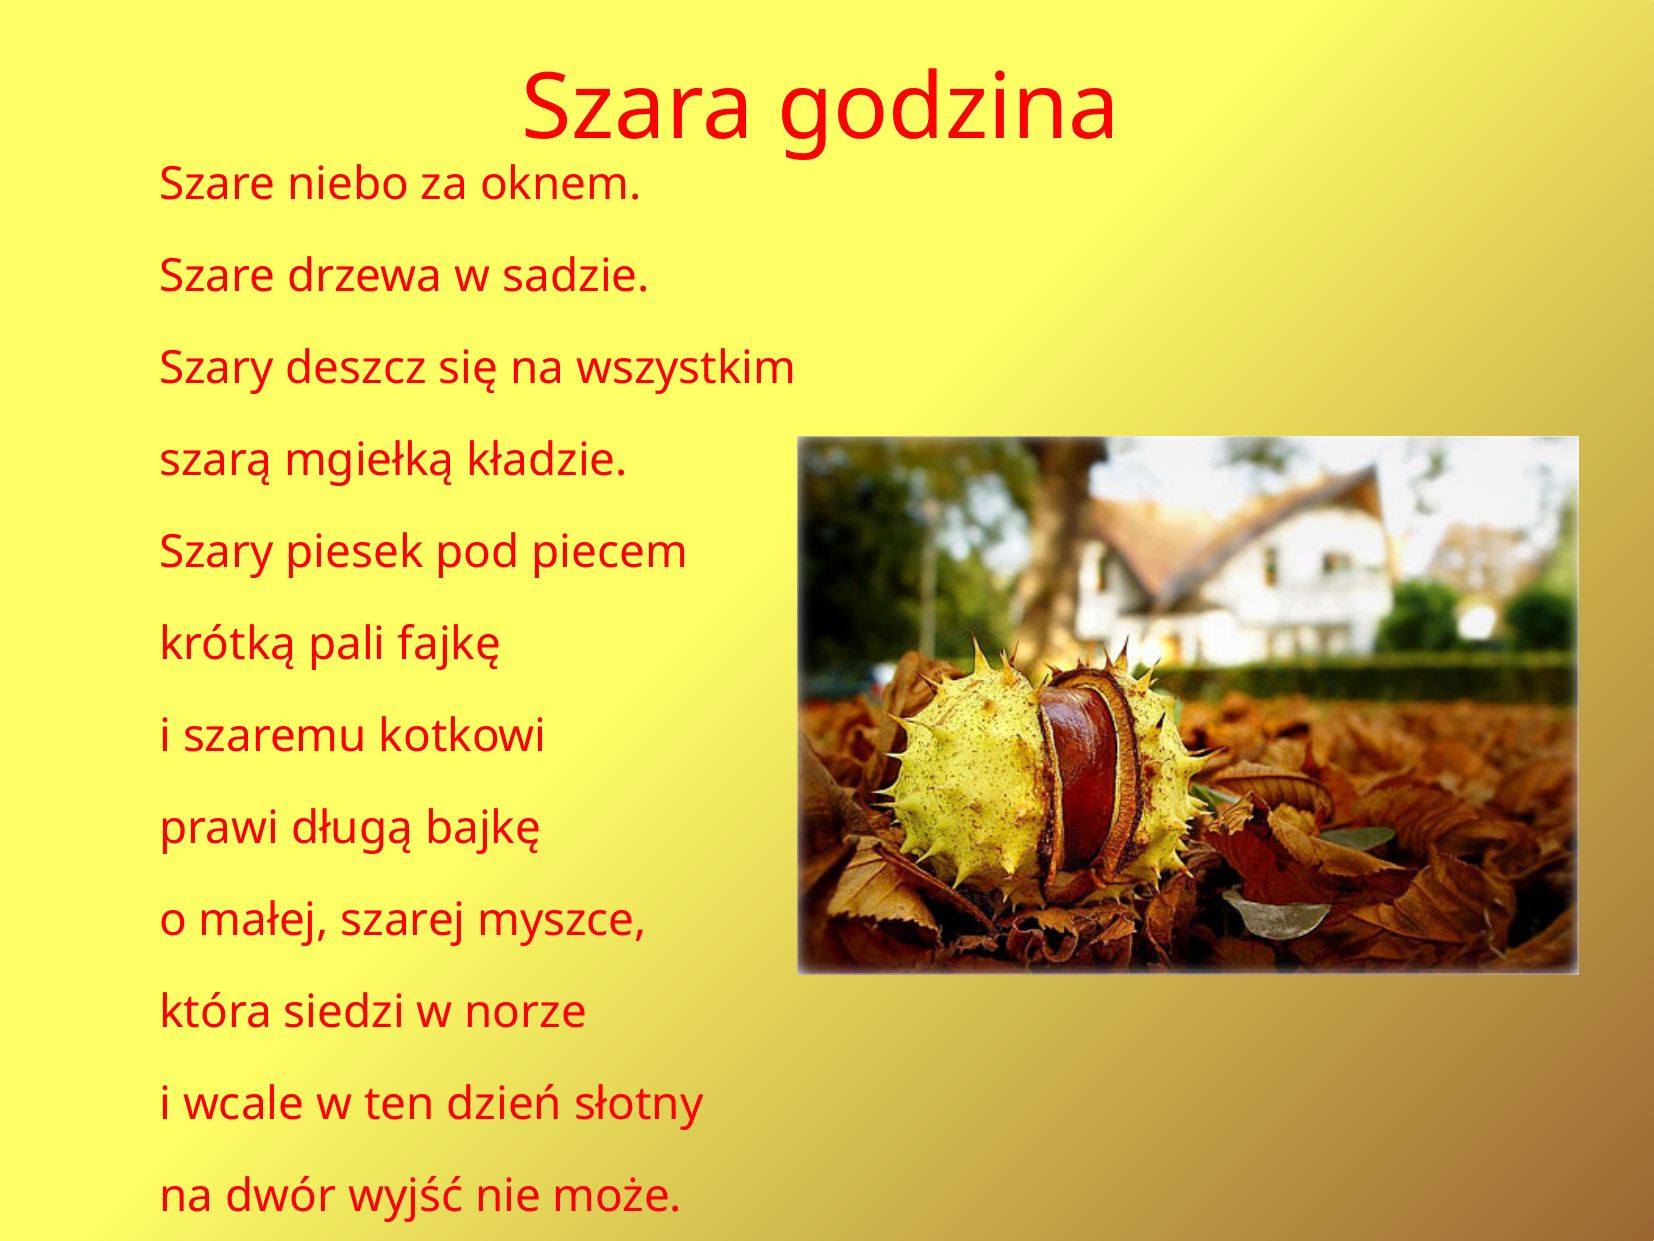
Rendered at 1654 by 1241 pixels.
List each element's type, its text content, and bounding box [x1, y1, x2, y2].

list Szare niebo za oknem. Szare drzewa w sadzie. Szary deszcz się na wszystkim szarą mgiełką kładzie. Szary piesek pod piecem krótką pali fajkę i szaremu kotkowi prawi długą bajkę o małej, szarej myszce, która siedzi w norze i wcale w ten dzień słotny na dwór wyjść nie może. [88, 150, 1577, 1241]
title Szara godzina [76, 0, 1565, 208]
picture [797, 436, 1579, 975]
